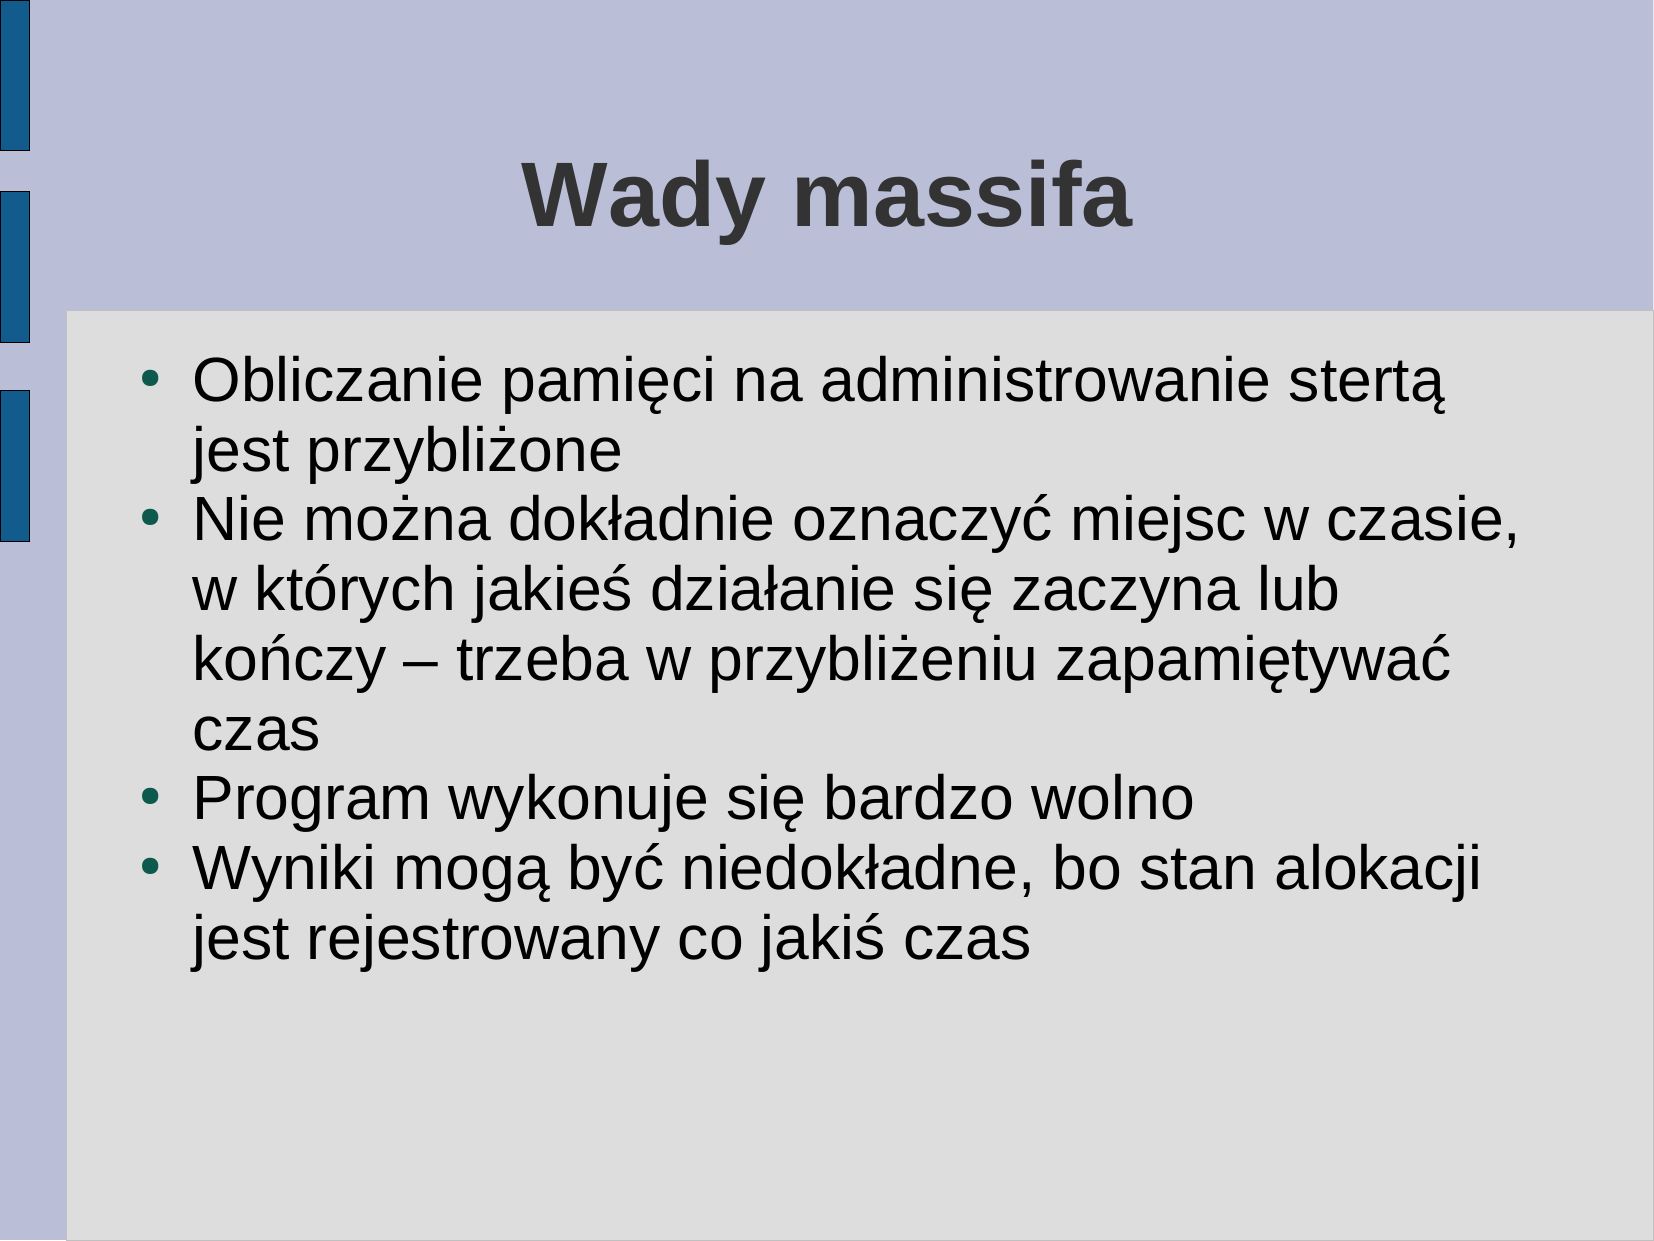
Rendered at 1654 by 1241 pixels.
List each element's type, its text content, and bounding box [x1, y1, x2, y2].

title Wady massifa [121, 91, 1534, 299]
list Obliczanie pamięci na administrowanie stertą jest przybliżone Nie można dokładnie oznaczyć miejsc w czasie, w których jakieś działanie się zaczyna lub kończy – trzeba w przybliżeniu zapamiętywać czas Program wykonuje się bardzo wolno Wyniki mogą być niedokładne, bo stan alokacji jest rejestrowany co jakiś czas [121, 344, 1534, 1127]
